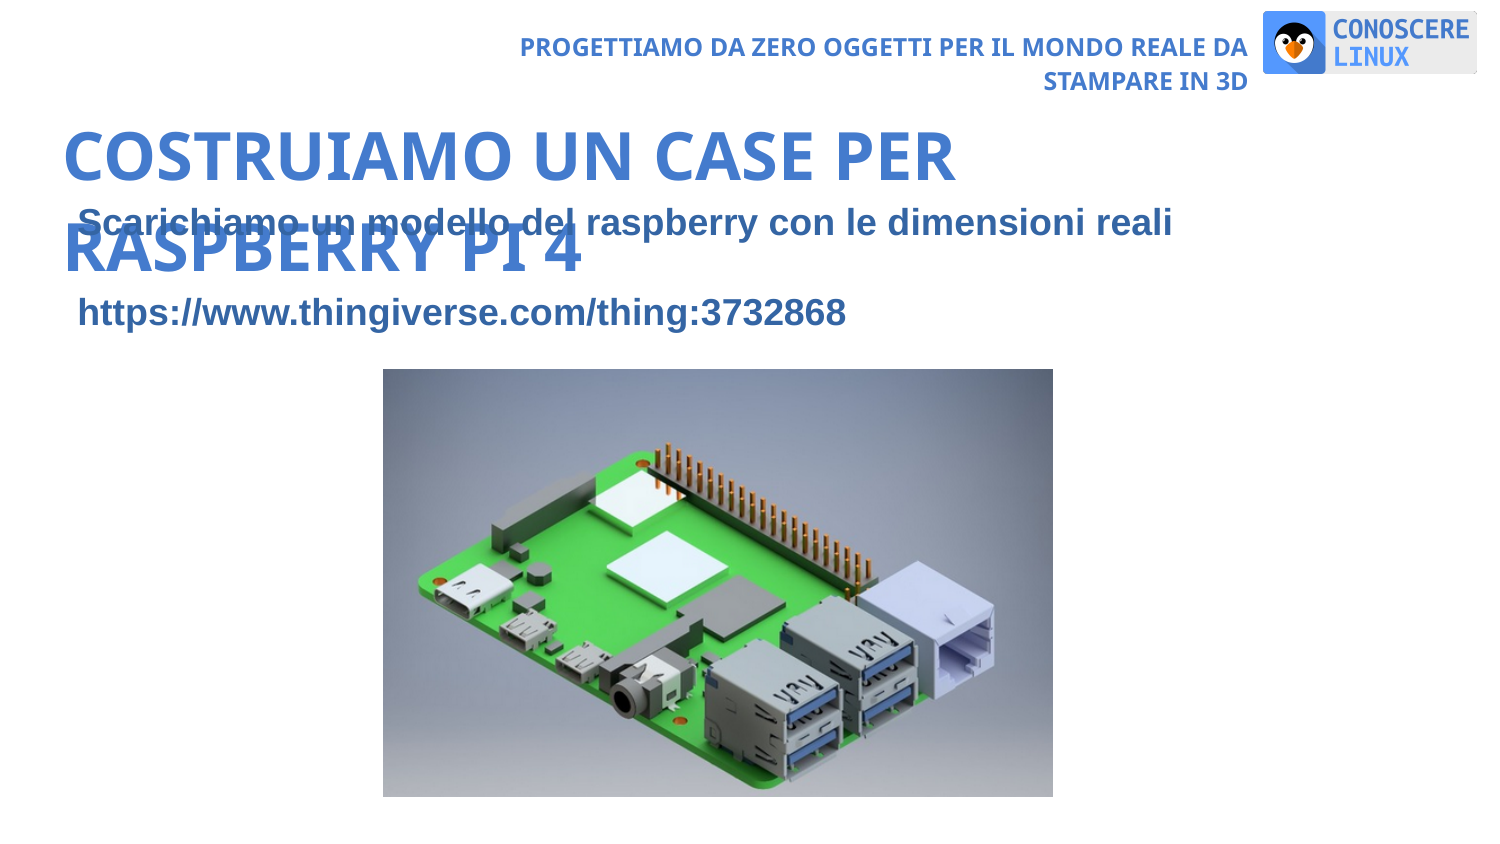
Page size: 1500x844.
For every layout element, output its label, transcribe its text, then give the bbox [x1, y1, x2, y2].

text_box COSTRUIAMO UN CASE PER RASPBERRY PI 4 [47, 102, 1235, 260]
picture [1263, 11, 1477, 74]
picture [383, 369, 1053, 797]
text_box PROGETTIAMO DA ZERO OGGETTI PER IL MONDO REALE DA STAMPARE IN 3D [437, 21, 1264, 91]
title Scarichiamo un modello del raspberry con le dimensioni reali https://www.thingiverse.com/thing:3732868 [62, 183, 1425, 264]
